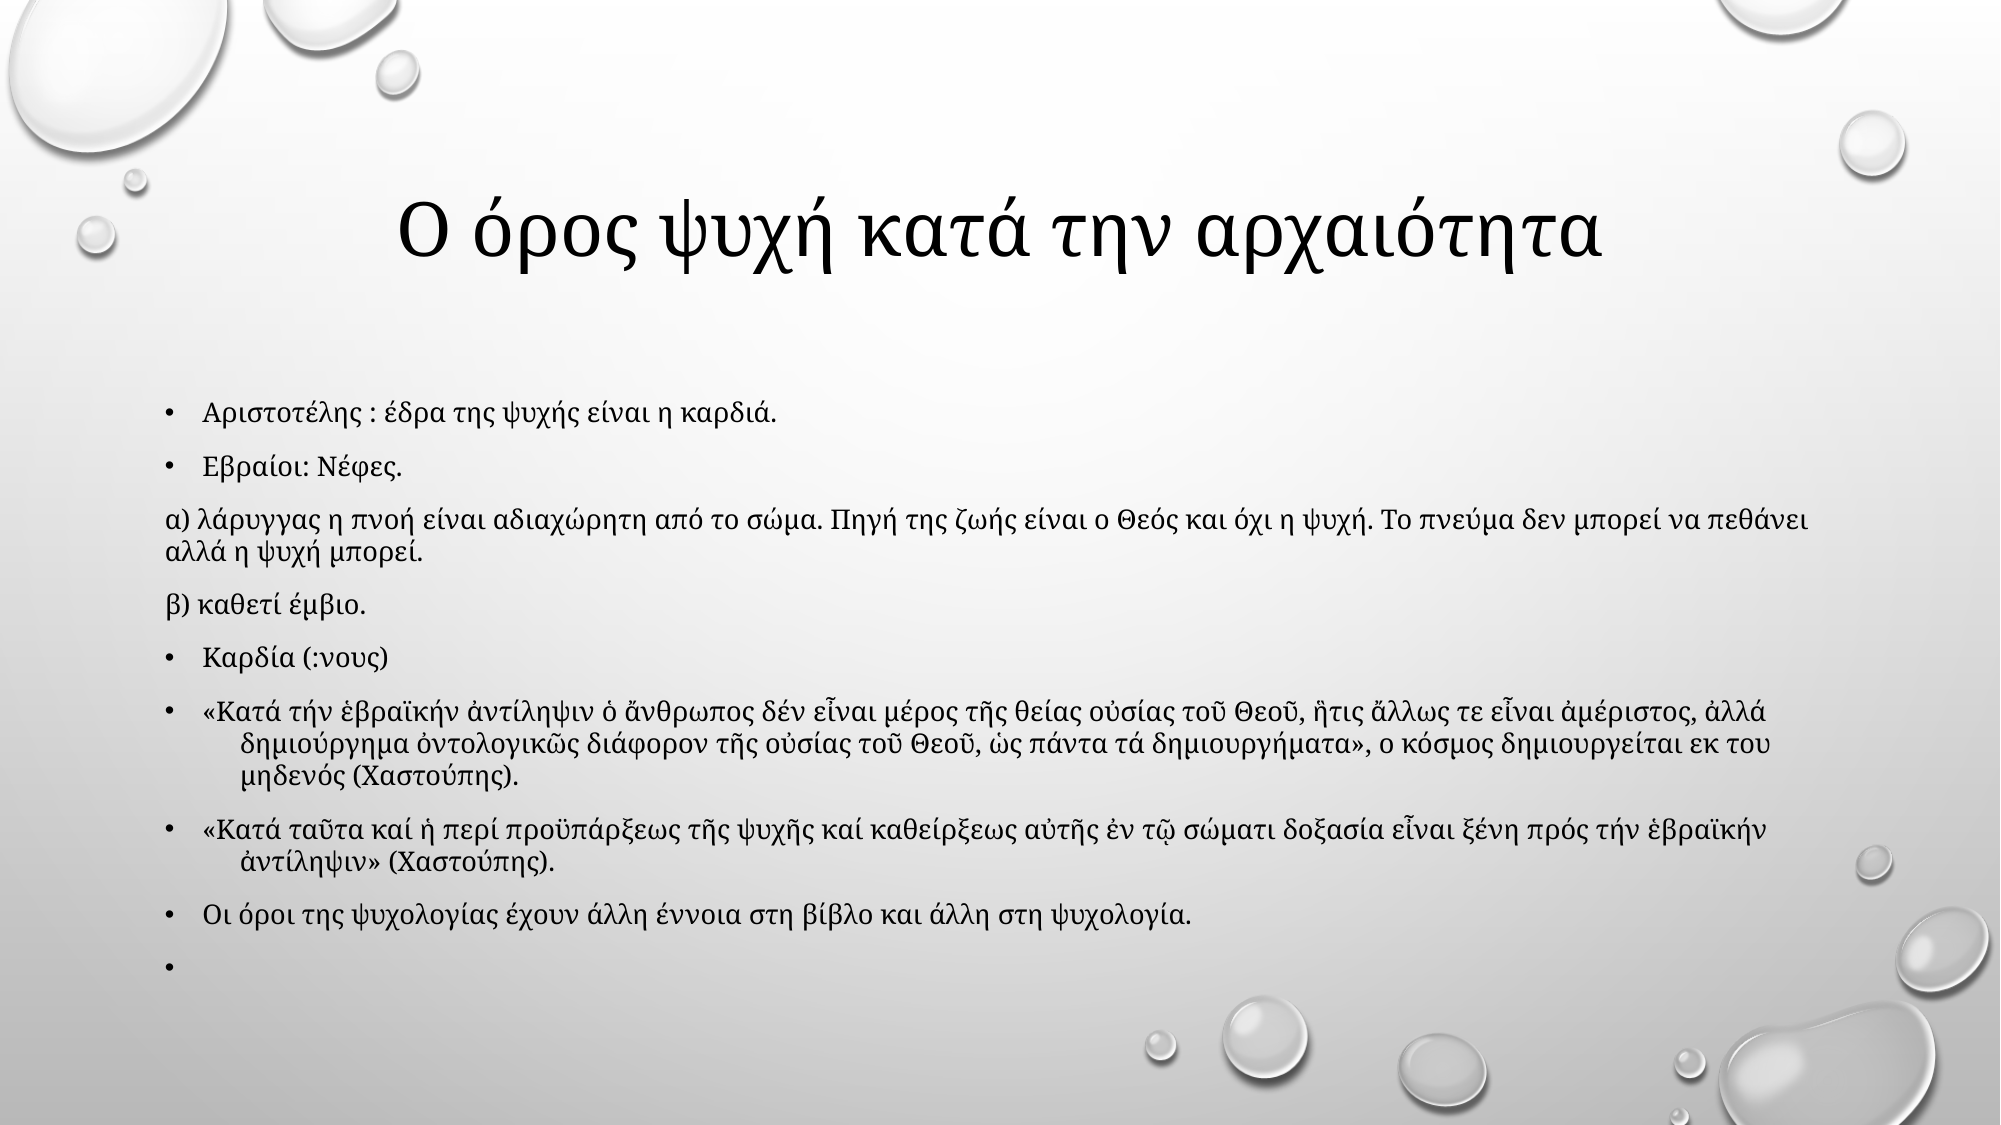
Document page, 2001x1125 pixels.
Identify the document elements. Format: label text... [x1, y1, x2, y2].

title Ο όρος ψυχή κατά την αρχαιότητα [149, 101, 1851, 364]
list Αριστοτέλης : έδρα της ψυχής είναι η καρδιά. Εβραίοι: Νέφες. α) λάρυγγας η πνοή είναι αδιαχώρητη από το σώμα. Πηγή της ζωής είναι ο Θεός και όχι η ψυχή. Το πνεύμα δεν μπορεί να πεθάνει αλλά η ψυχή μπορεί. β) καθετί έμβιο. Καρδία (:νους) «Κατά τήν ἑβραϊκήν ἀντίληψιν ὁ ἄνθρωπος δέν εἶναι μέρος τῆς θείας οὐσίας τοῦ Θεοῦ, ἣτις ἄλλως τε εἶναι ἀμέριστος, ἀλλά δημιούργημα ὀντολογικῶς διάφορον τῆς οὐσίας τοῦ Θεοῦ, ὡς πάντα τά δημιουργήματα», ο κόσμος δημιουργείται εκ του μηδενός (Χαστούπης). «Κατά ταῦτα καί ἡ περί προϋπάρξεως τῆς ψυχῆς καί καθείρξεως αὐτῆς ἐν τῷ σώματι δοξασία εἶναι ξένη πρός τήν ἑβραϊκήν ἀντίληψιν» (Χαστούπης). Οι όροι της ψυχολογίας έχουν άλλη έννοια στη βίβλο και άλλη στη ψυχολογία. [149, 388, 1850, 950]
